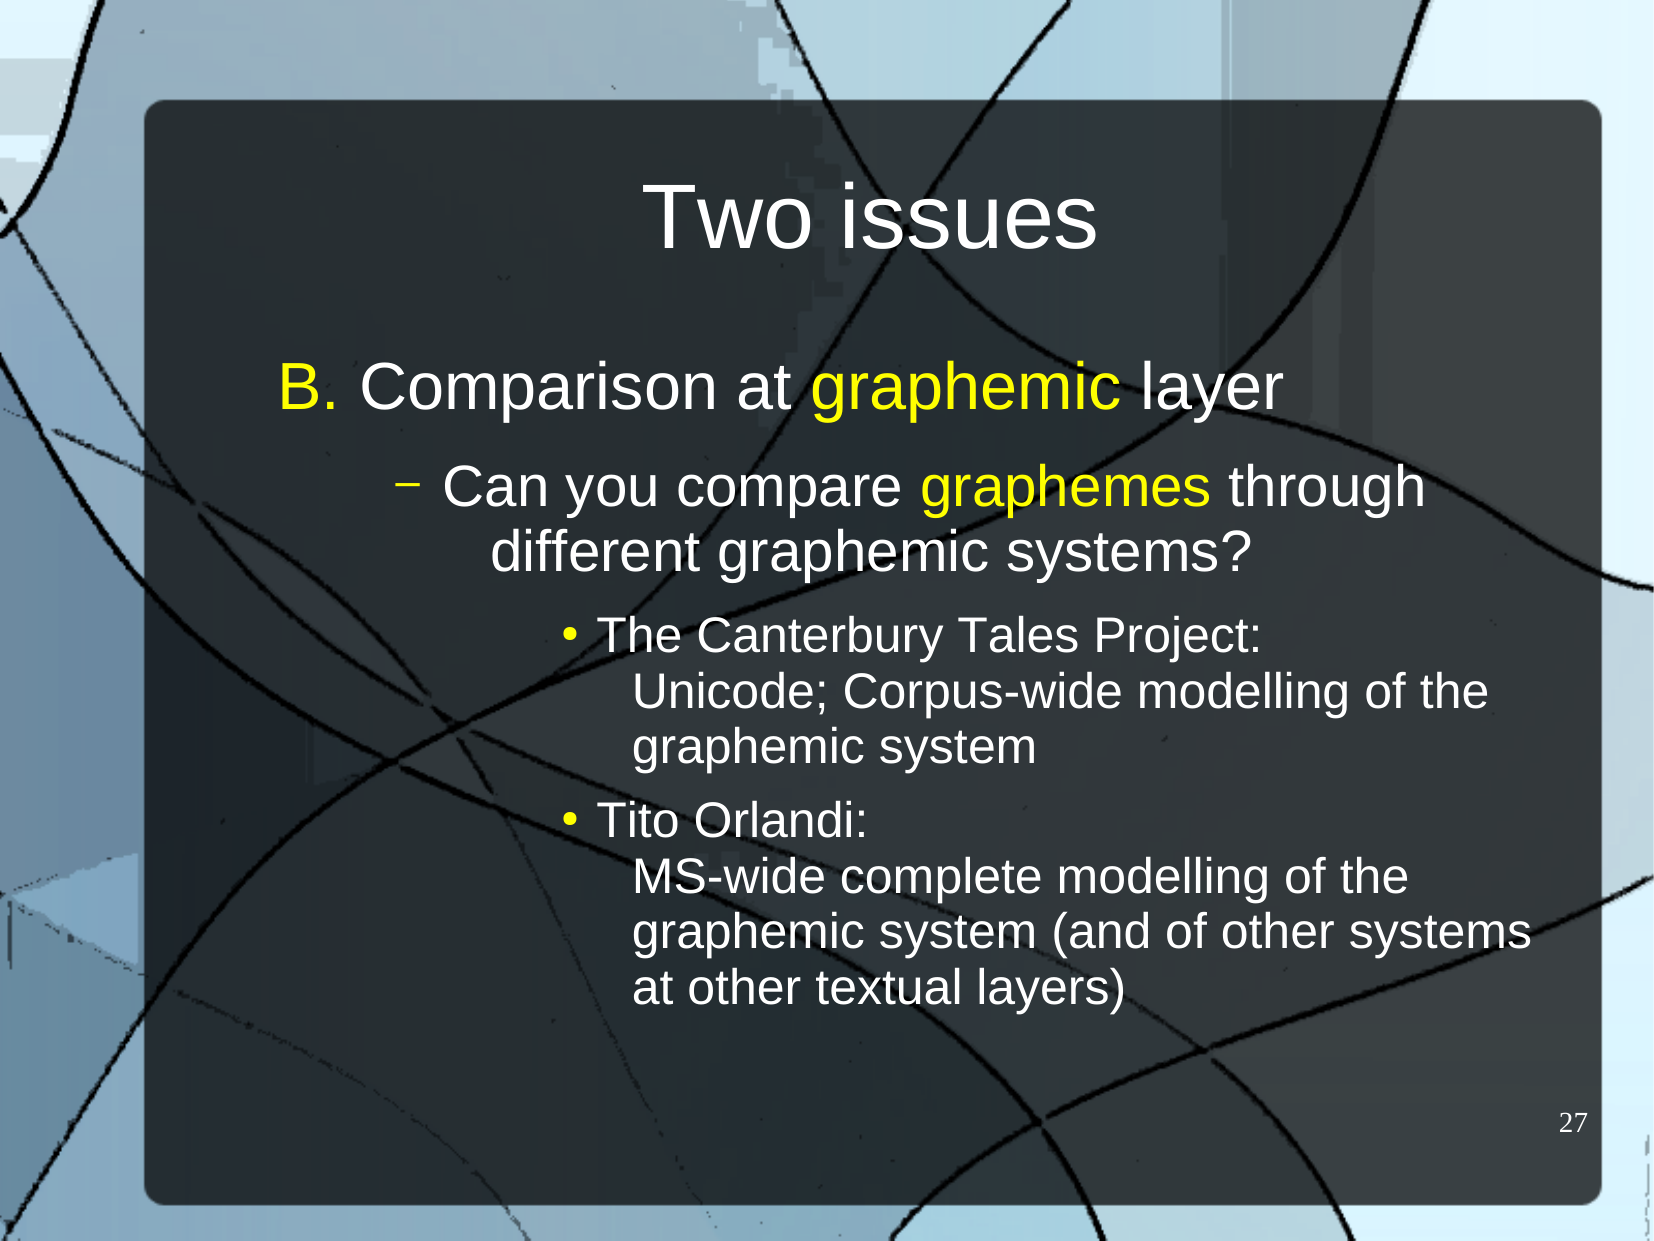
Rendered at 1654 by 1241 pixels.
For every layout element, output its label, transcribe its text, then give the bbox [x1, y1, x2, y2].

picture [0, 0, 1654, 1241]
title Two issues [159, 108, 1583, 325]
list B. Comparison at graphemic layer Can you compare graphemes through different graphemic systems? The Canterbury Tales Project: Unicode; Corpus-wide modelling of the graphemic system Tito Orlandi: MS-wide complete modelling of the graphemic system (and of other systems at other textual layers) [206, 349, 1571, 1016]
